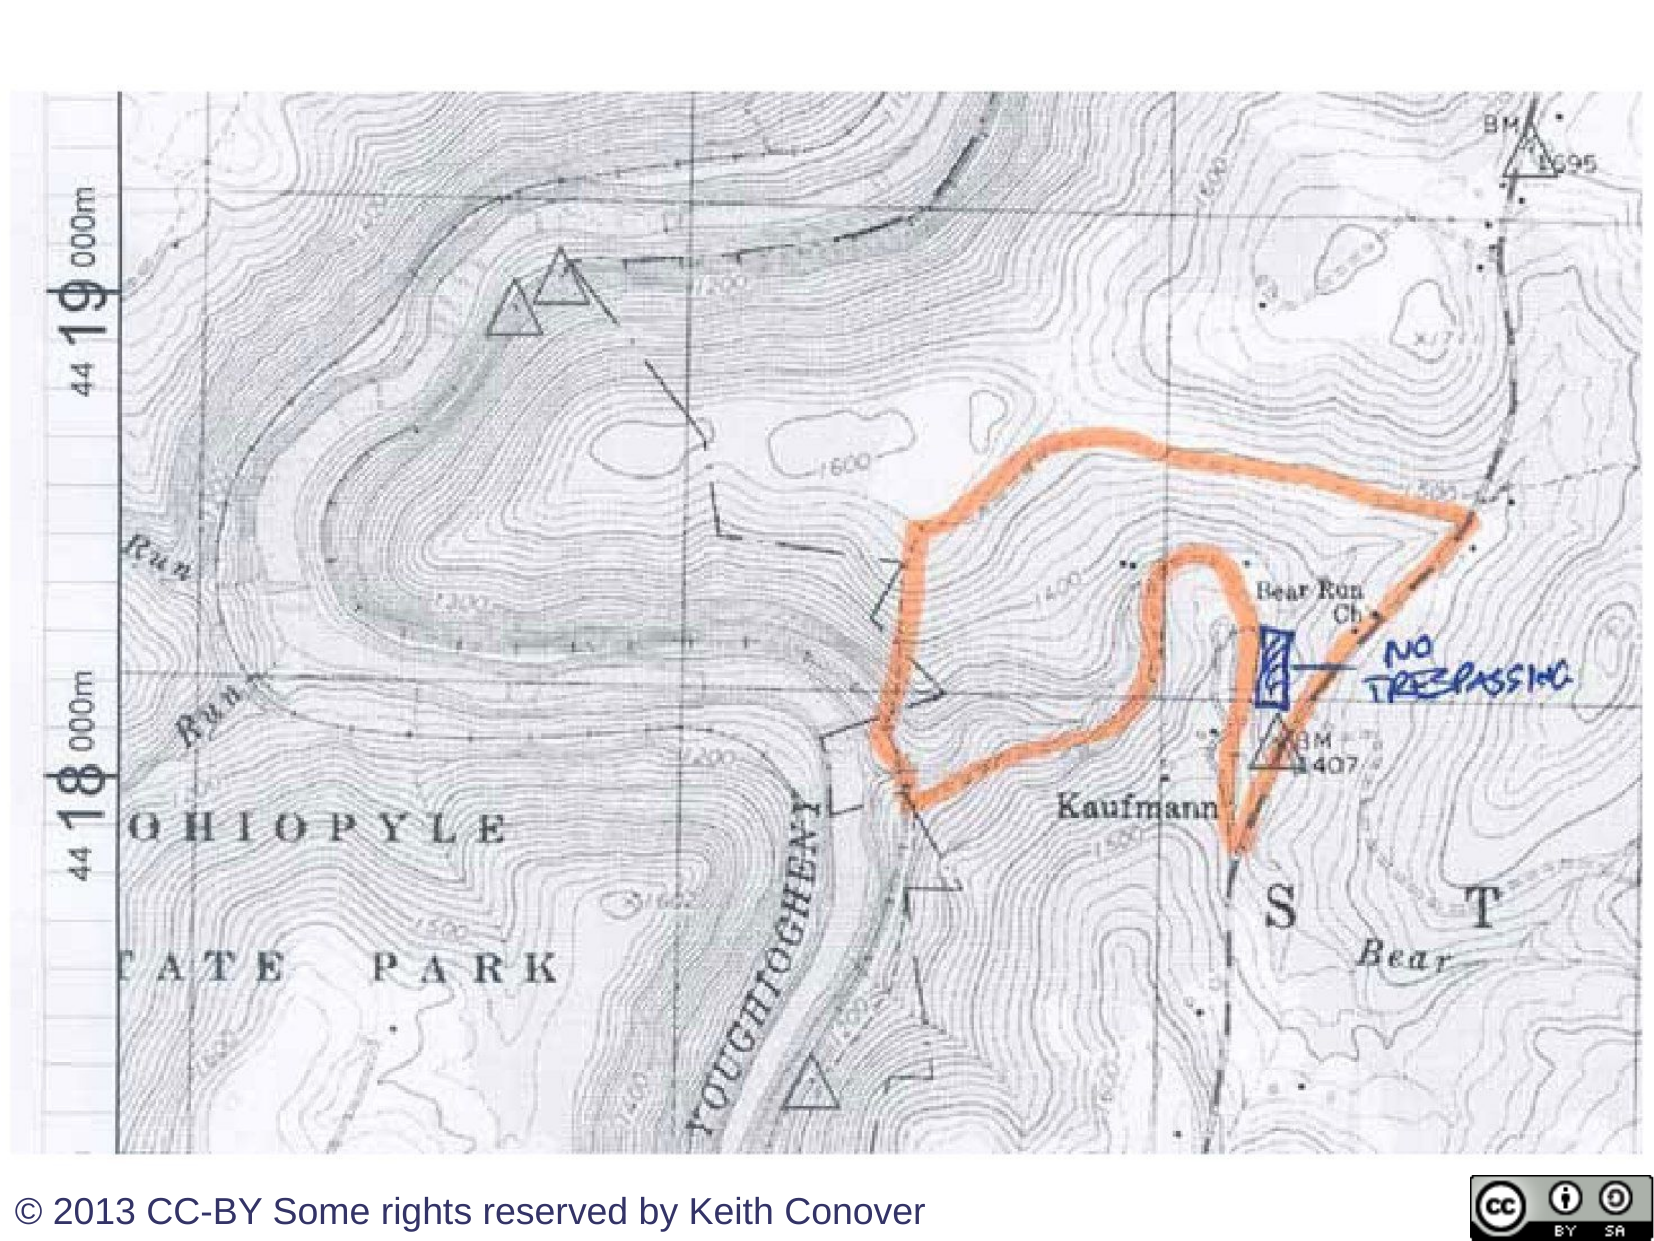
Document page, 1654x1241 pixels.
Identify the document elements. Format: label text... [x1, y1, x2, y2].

picture [0, 84, 1654, 1166]
picture [1470, 1175, 1654, 1241]
text_box © 2013 CC-BY Some rights reserved by Keith Conover [0, 1183, 1230, 1241]
